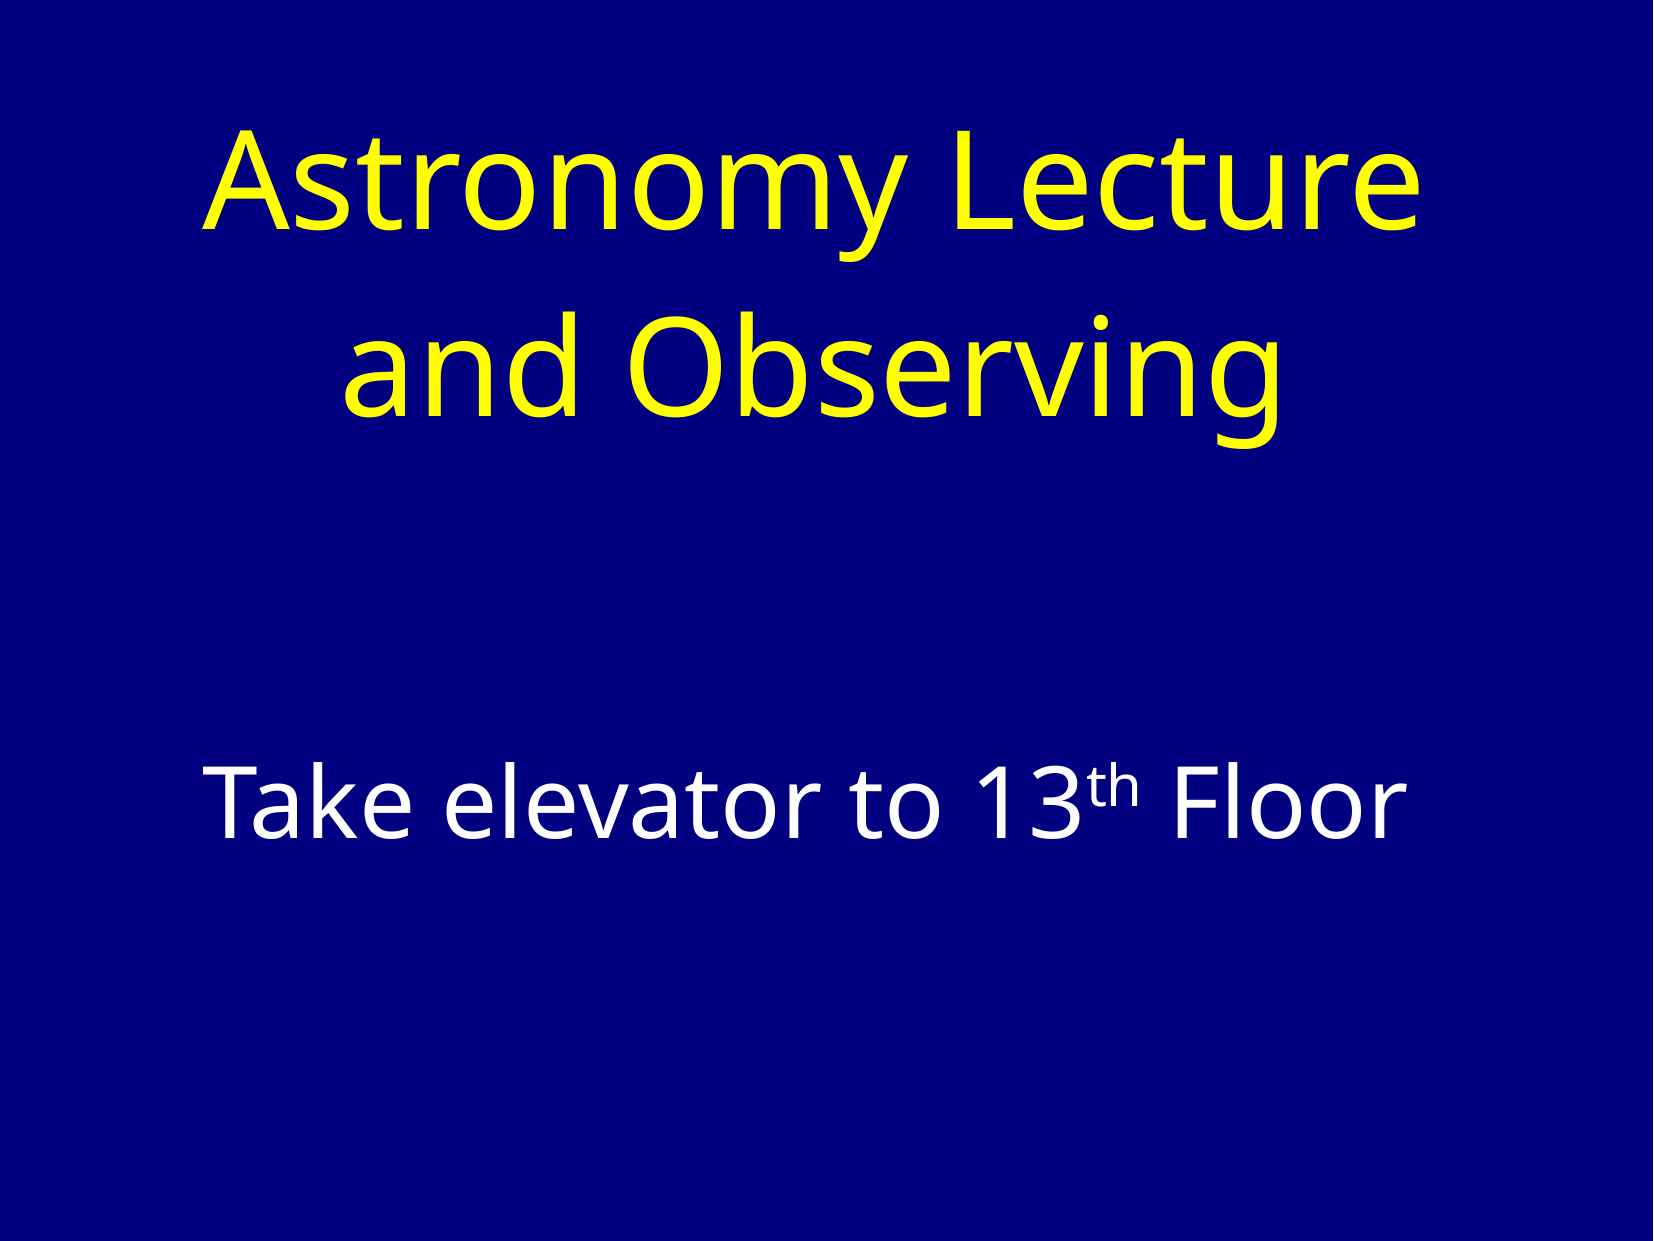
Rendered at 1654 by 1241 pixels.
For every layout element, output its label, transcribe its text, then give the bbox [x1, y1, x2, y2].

text_box Astronomy Lecture and Observing [187, 75, 1500, 422]
text_box Take elevator to 13th Floor [187, 724, 1473, 863]
